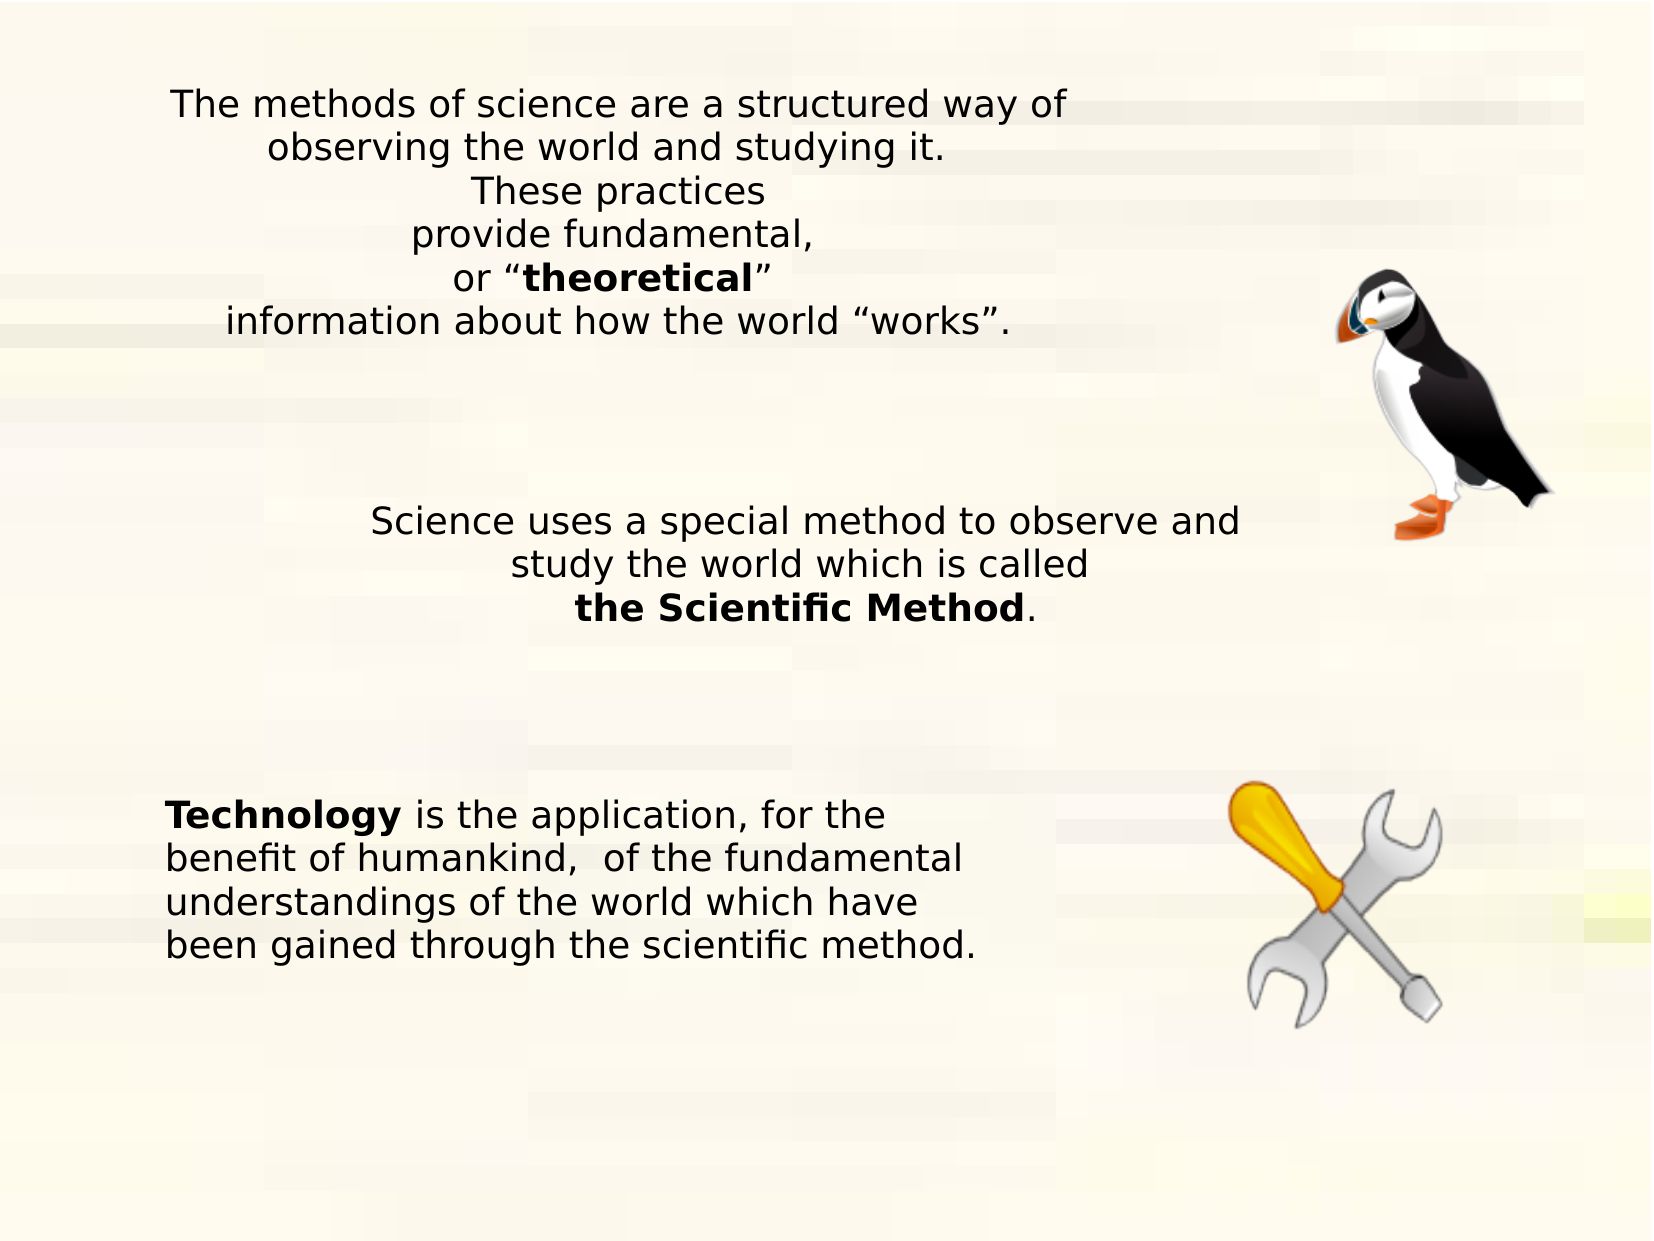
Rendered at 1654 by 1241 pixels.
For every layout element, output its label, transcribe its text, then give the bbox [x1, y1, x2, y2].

picture [0, 2, 1651, 1241]
text_box Technology is the application, for the benefit of humankind, of the fundamental understandings of the world which have been gained through the scientific method. [150, 786, 1013, 976]
text_box Science uses a special method to observe and study the world which is called the Scientific Method. [337, 492, 1276, 638]
text_box The methods of science are a structured way of observing the world and studying it. These practices provide fundamental, or “theoretical” information about how the world “works”. [75, 75, 1163, 351]
